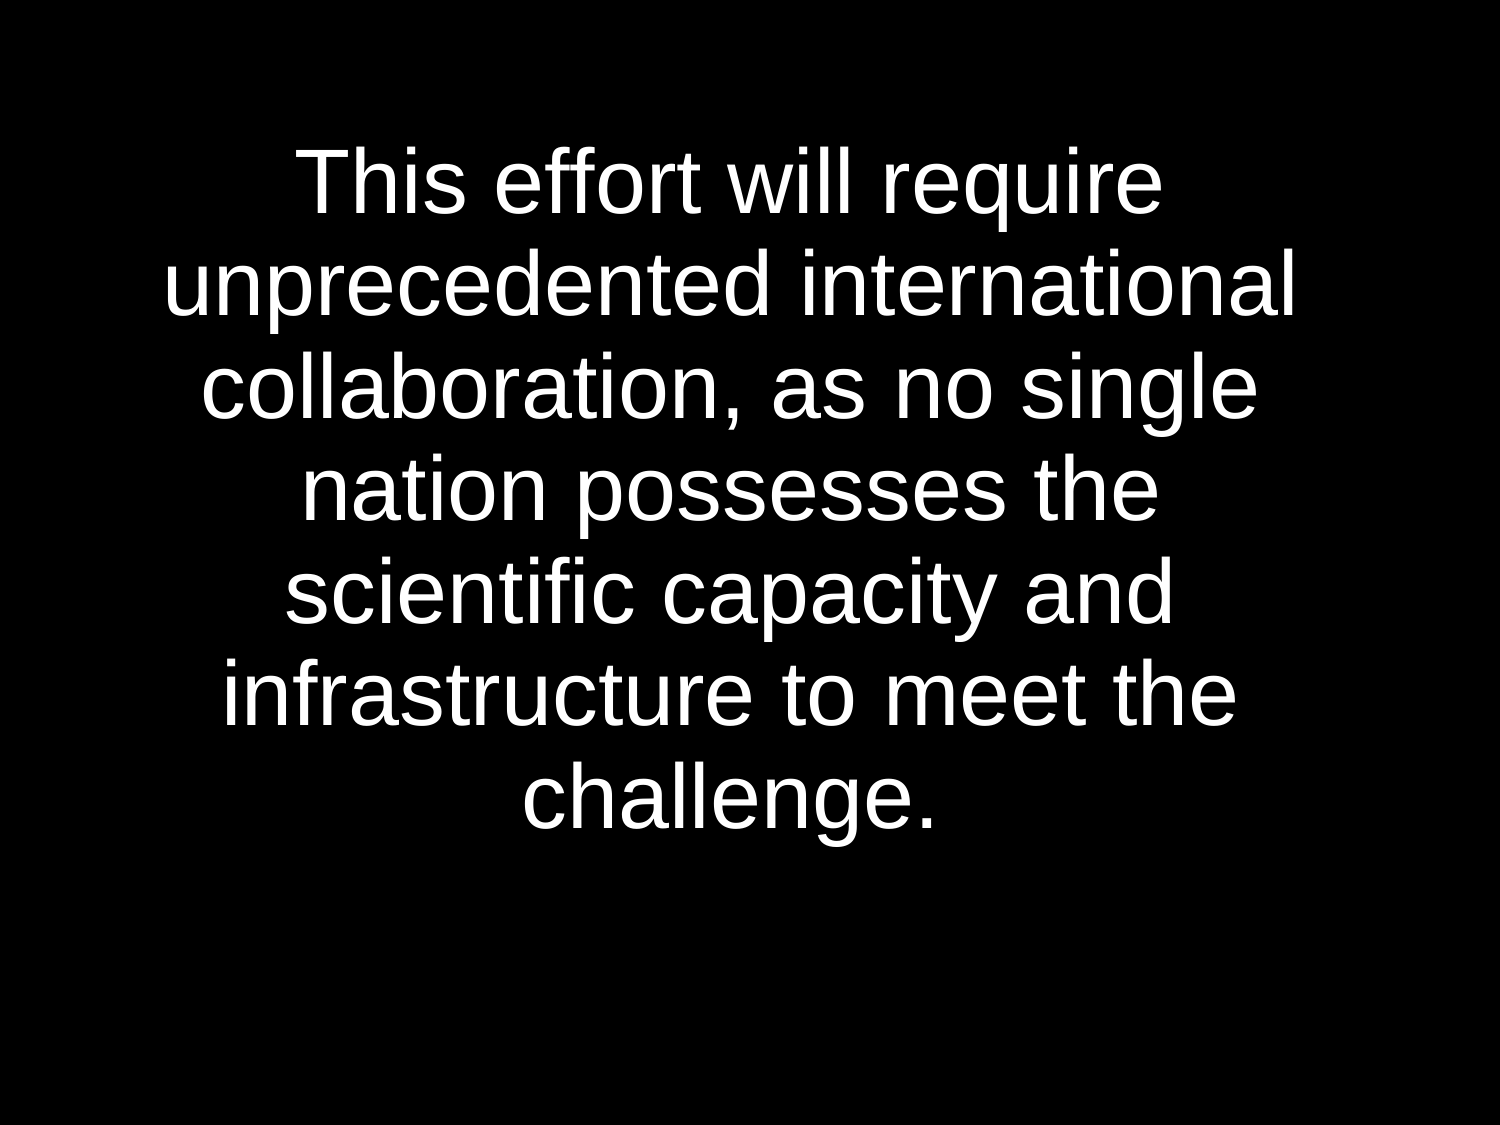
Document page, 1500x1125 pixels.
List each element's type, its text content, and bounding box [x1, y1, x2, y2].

text_box This effort will require unprecedented international collaboration, as no single nation possesses the scientific capacity and infrastructure to meet the challenge. [99, 122, 1363, 856]
